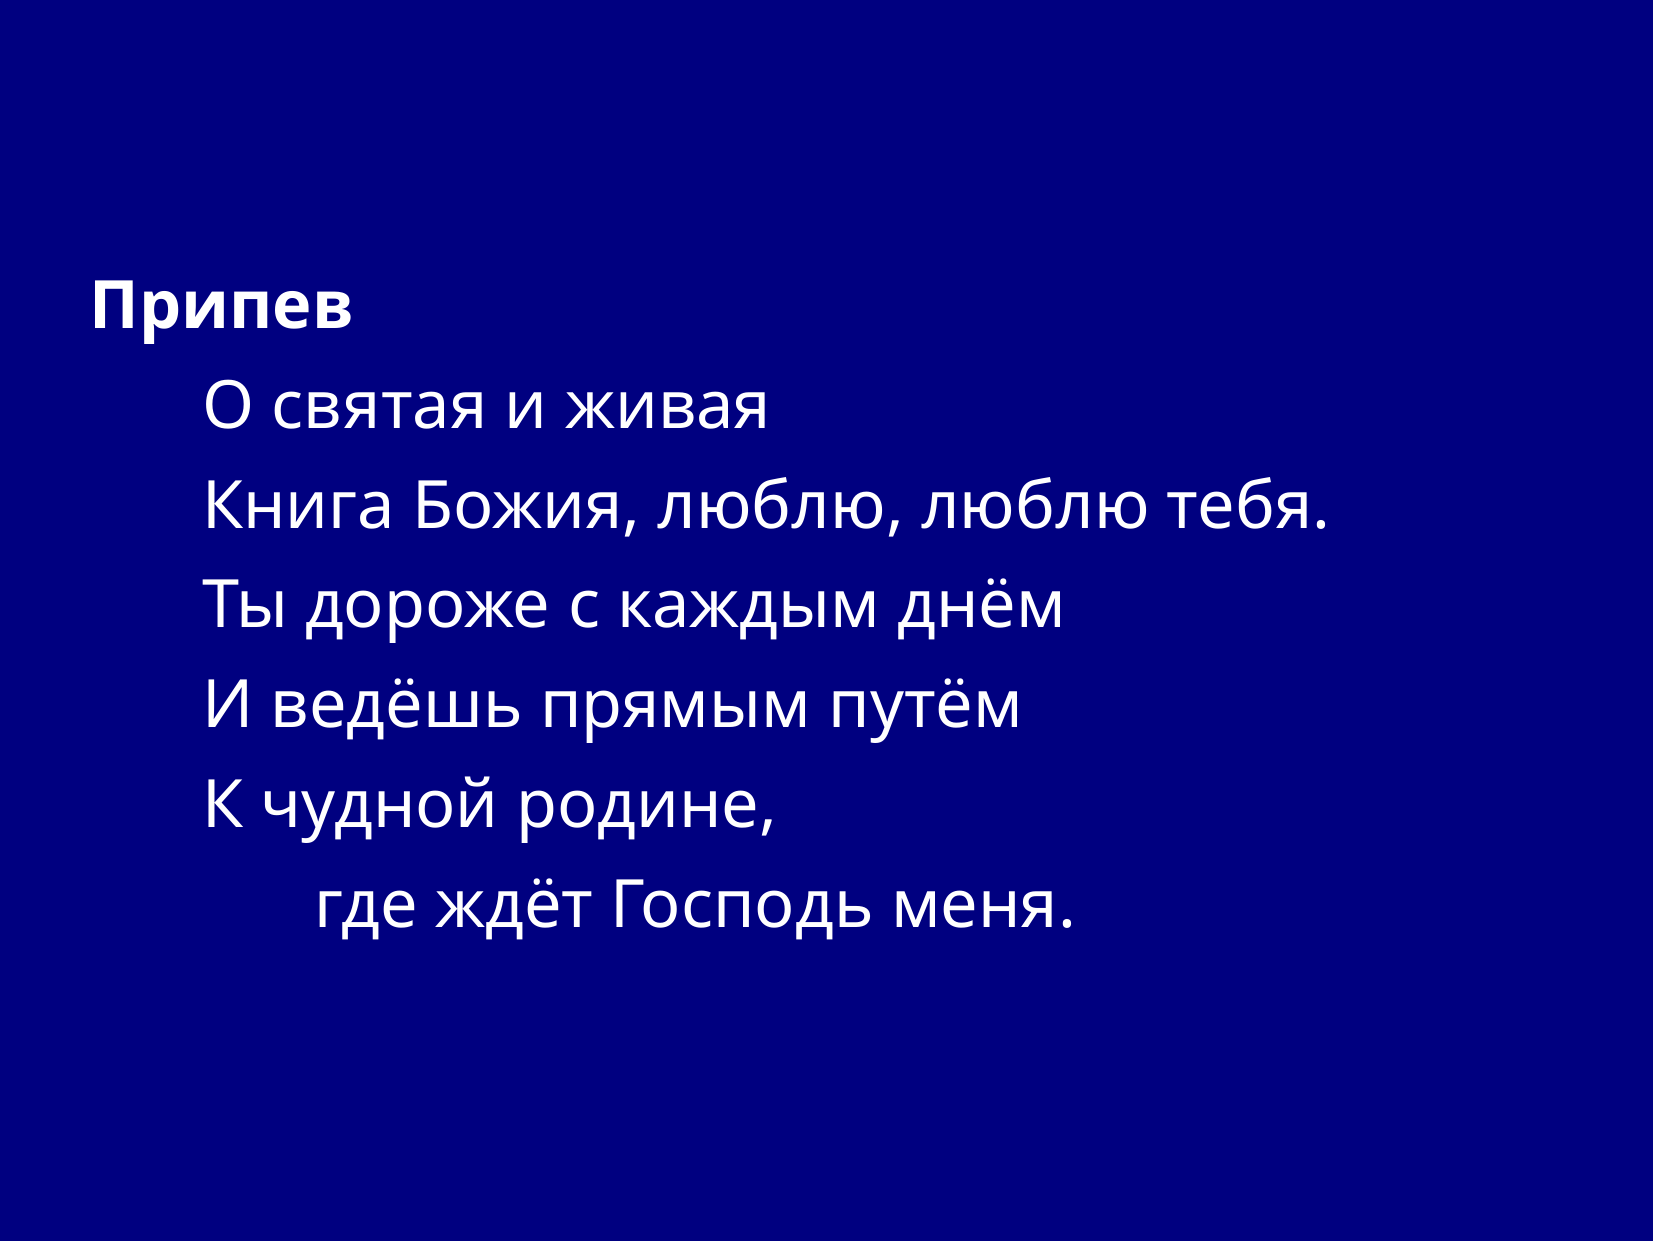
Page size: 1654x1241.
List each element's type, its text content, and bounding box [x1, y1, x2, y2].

text_box Припев О святая и живая Книга Божия, люблю, люблю тебя. Ты дороже с каждым днём И ведёшь прямым путём К чудной родине, где ждёт Господь меня. [75, 150, 1576, 1163]
